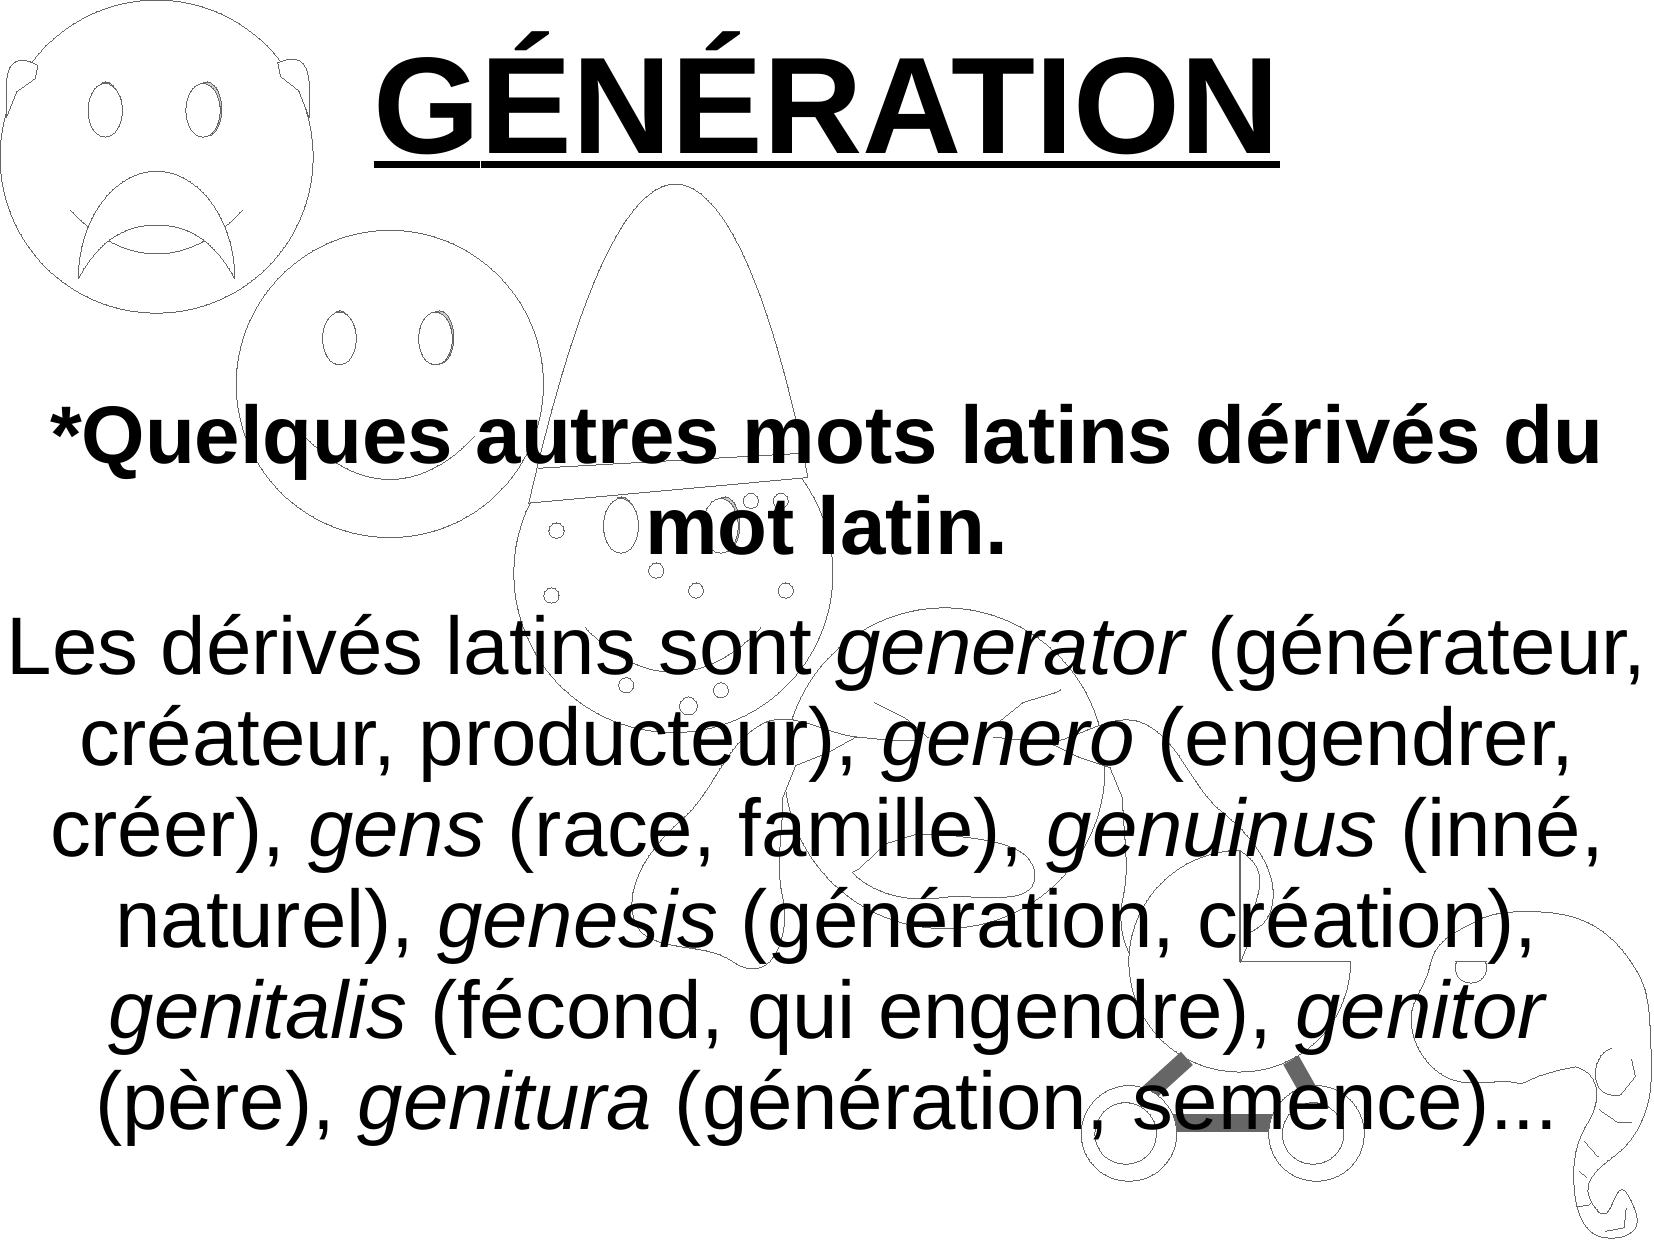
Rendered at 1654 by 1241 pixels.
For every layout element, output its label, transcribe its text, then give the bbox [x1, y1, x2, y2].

list *Quelques autres mots latins dérivés du mot latin. Les dérivés latins sont generator (générateur, créateur, producteur), genero (engendrer, créer), gens (race, famille), genuinus (inné, naturel), genesis (génération, création), genitalis (fécond, qui engendre), genitor (père), genitura (génération, semence)... [0, 0, 1654, 1241]
